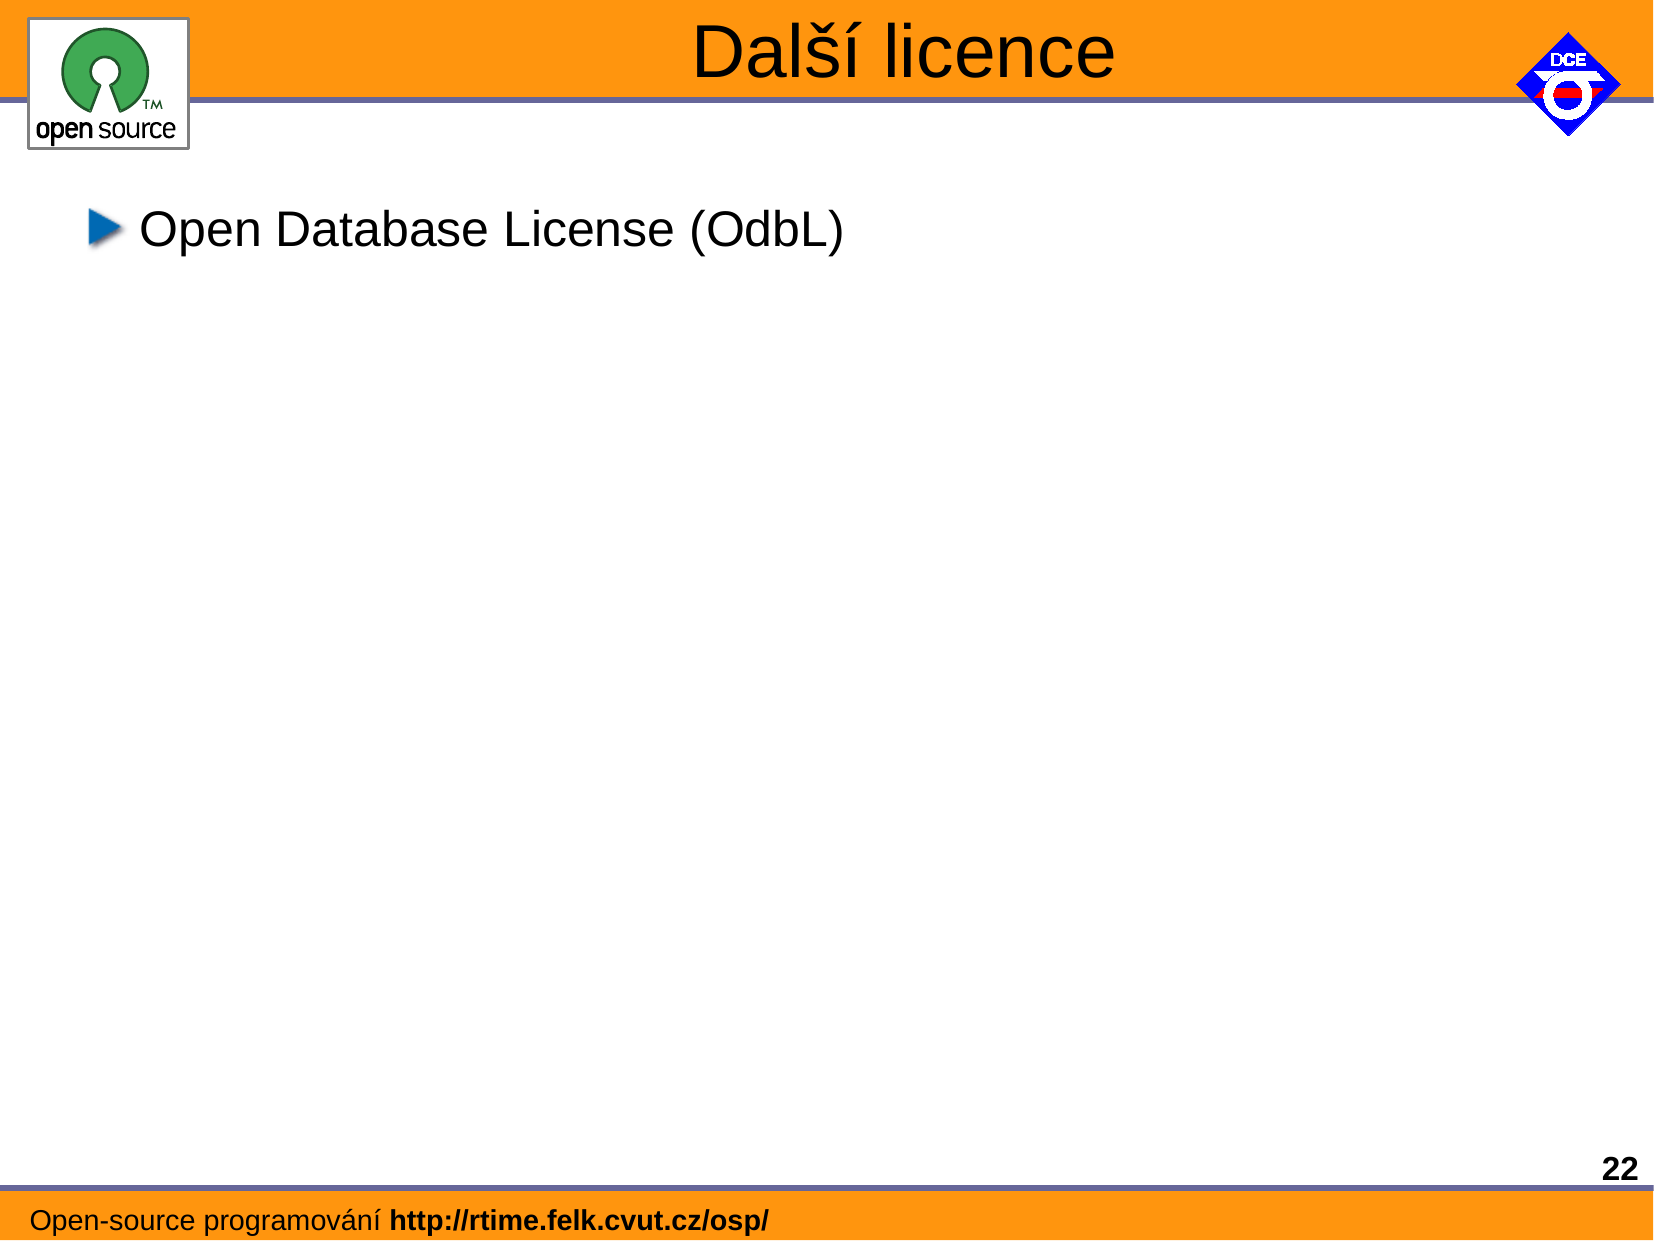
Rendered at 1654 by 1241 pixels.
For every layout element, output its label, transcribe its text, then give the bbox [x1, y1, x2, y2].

list Open Database License (OdbL) [68, 201, 1592, 1106]
title Další licence [178, 4, 1631, 98]
